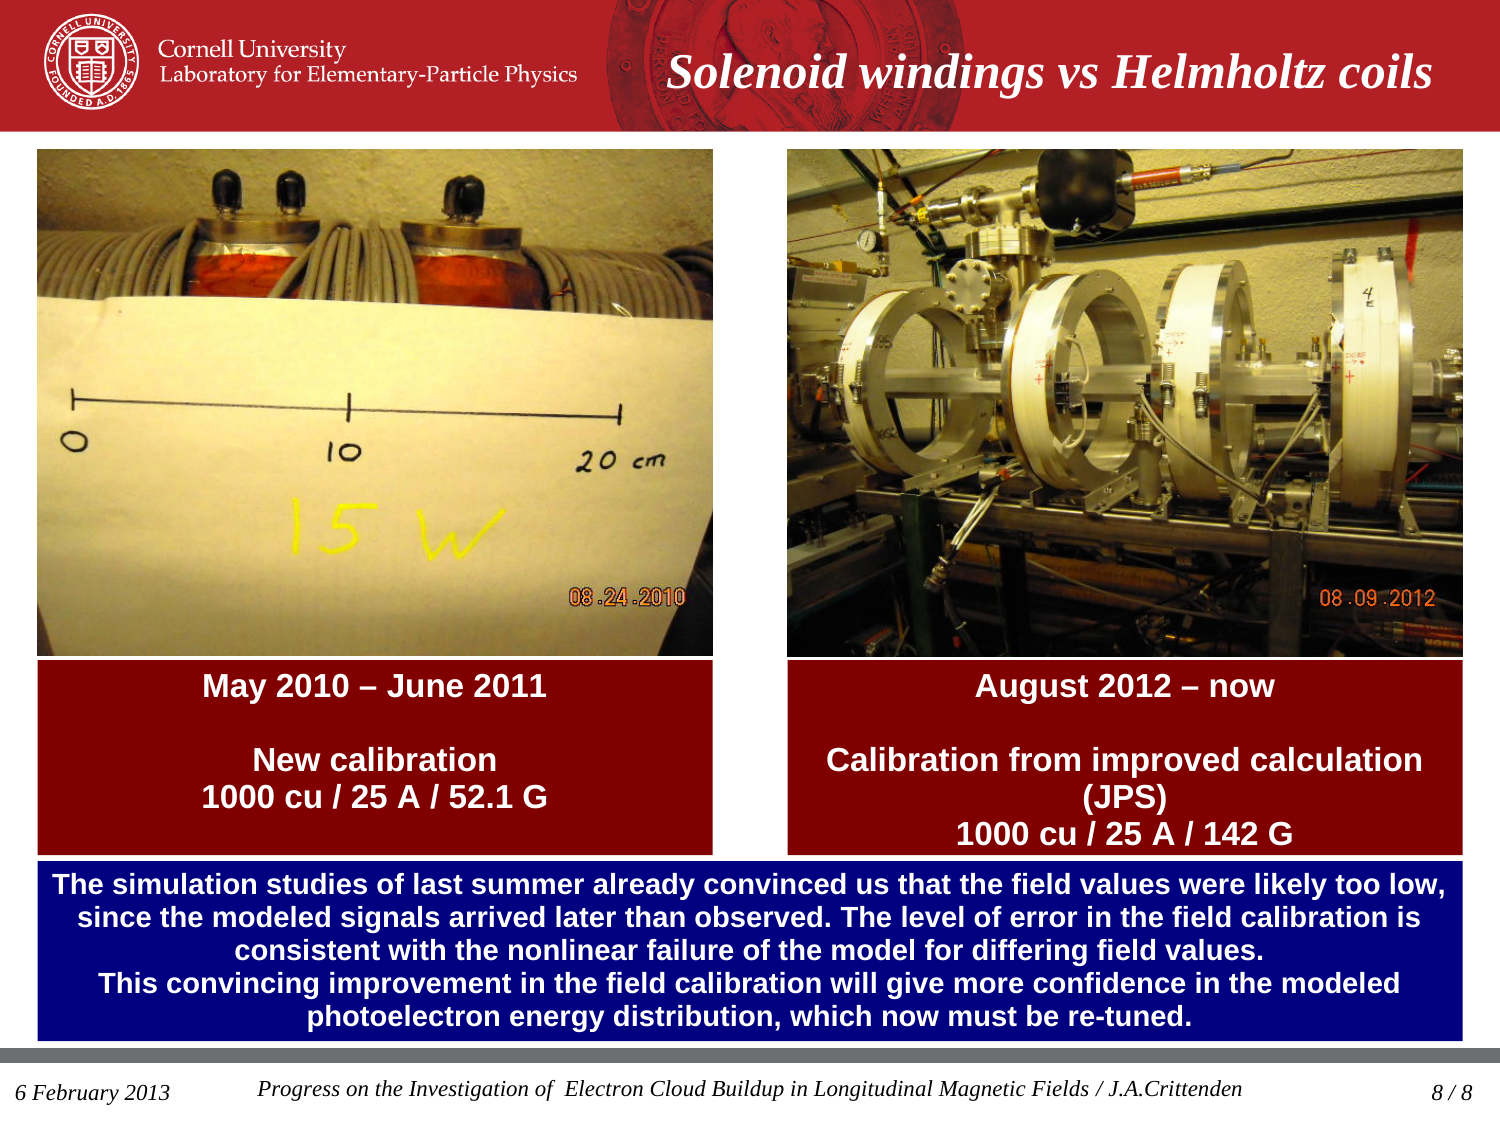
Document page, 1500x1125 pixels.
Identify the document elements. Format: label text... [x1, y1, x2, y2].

title Solenoid windings vs Helmholtz coils [600, 7, 1500, 136]
text_box The simulation studies of last summer already convinced us that the field values were likely too low, since the modeled signals arrived later than observed. The level of error in the field calibration is consistent with the nonlinear failure of the model for differing field values. This convincing improvement in the field calibration will give more confidence in the modeled photoelectron energy distribution, which now must be re-tuned. [37, 861, 1463, 1042]
picture [37, 149, 713, 656]
text_box August 2012 – now Calibration from improved calculation (JPS) 1000 cu / 25 A / 142 G [787, 660, 1463, 856]
text_box May 2010 – June 2011 New calibration 1000 cu / 25 A / 52.1 G [37, 660, 713, 856]
picture [787, 149, 1463, 657]
picture [0, 0, 1500, 132]
